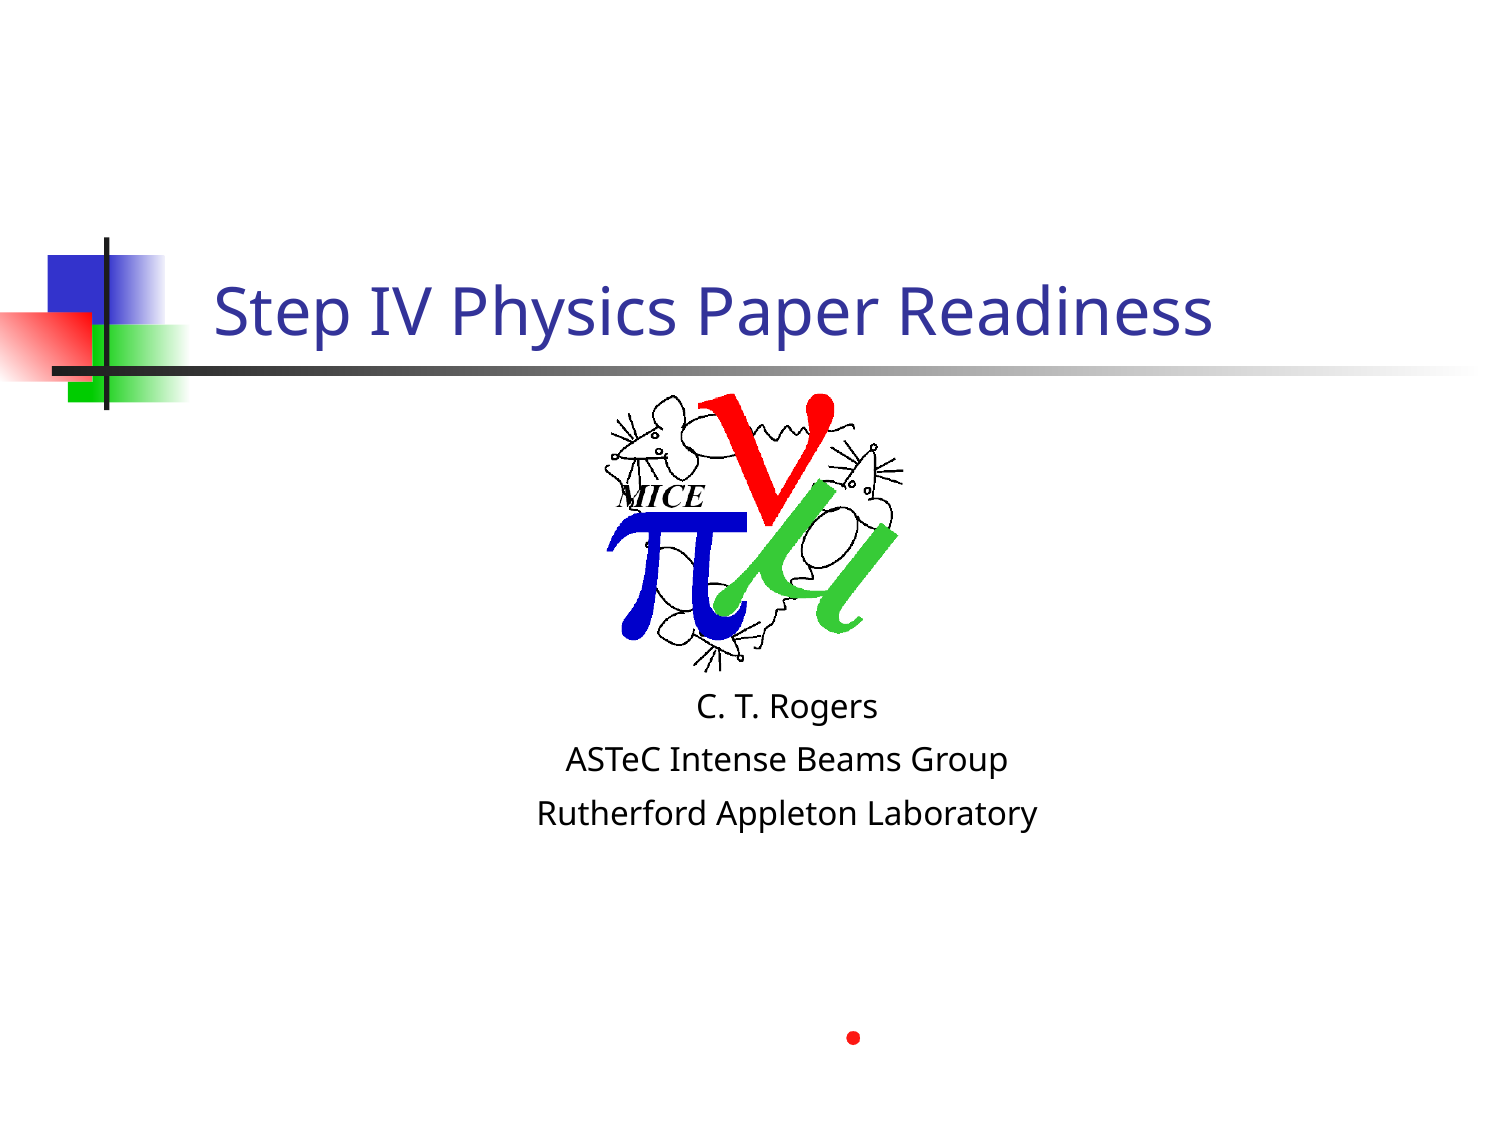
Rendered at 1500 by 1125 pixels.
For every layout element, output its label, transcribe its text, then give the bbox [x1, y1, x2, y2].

picture [575, 376, 930, 674]
picture [662, 962, 870, 1081]
title Step IV Physics Paper Readiness [198, 159, 1474, 363]
subtitle C. T. Rogers ASTeC Intense Beams Group Rutherford Appleton Laboratory [225, 674, 1276, 925]
